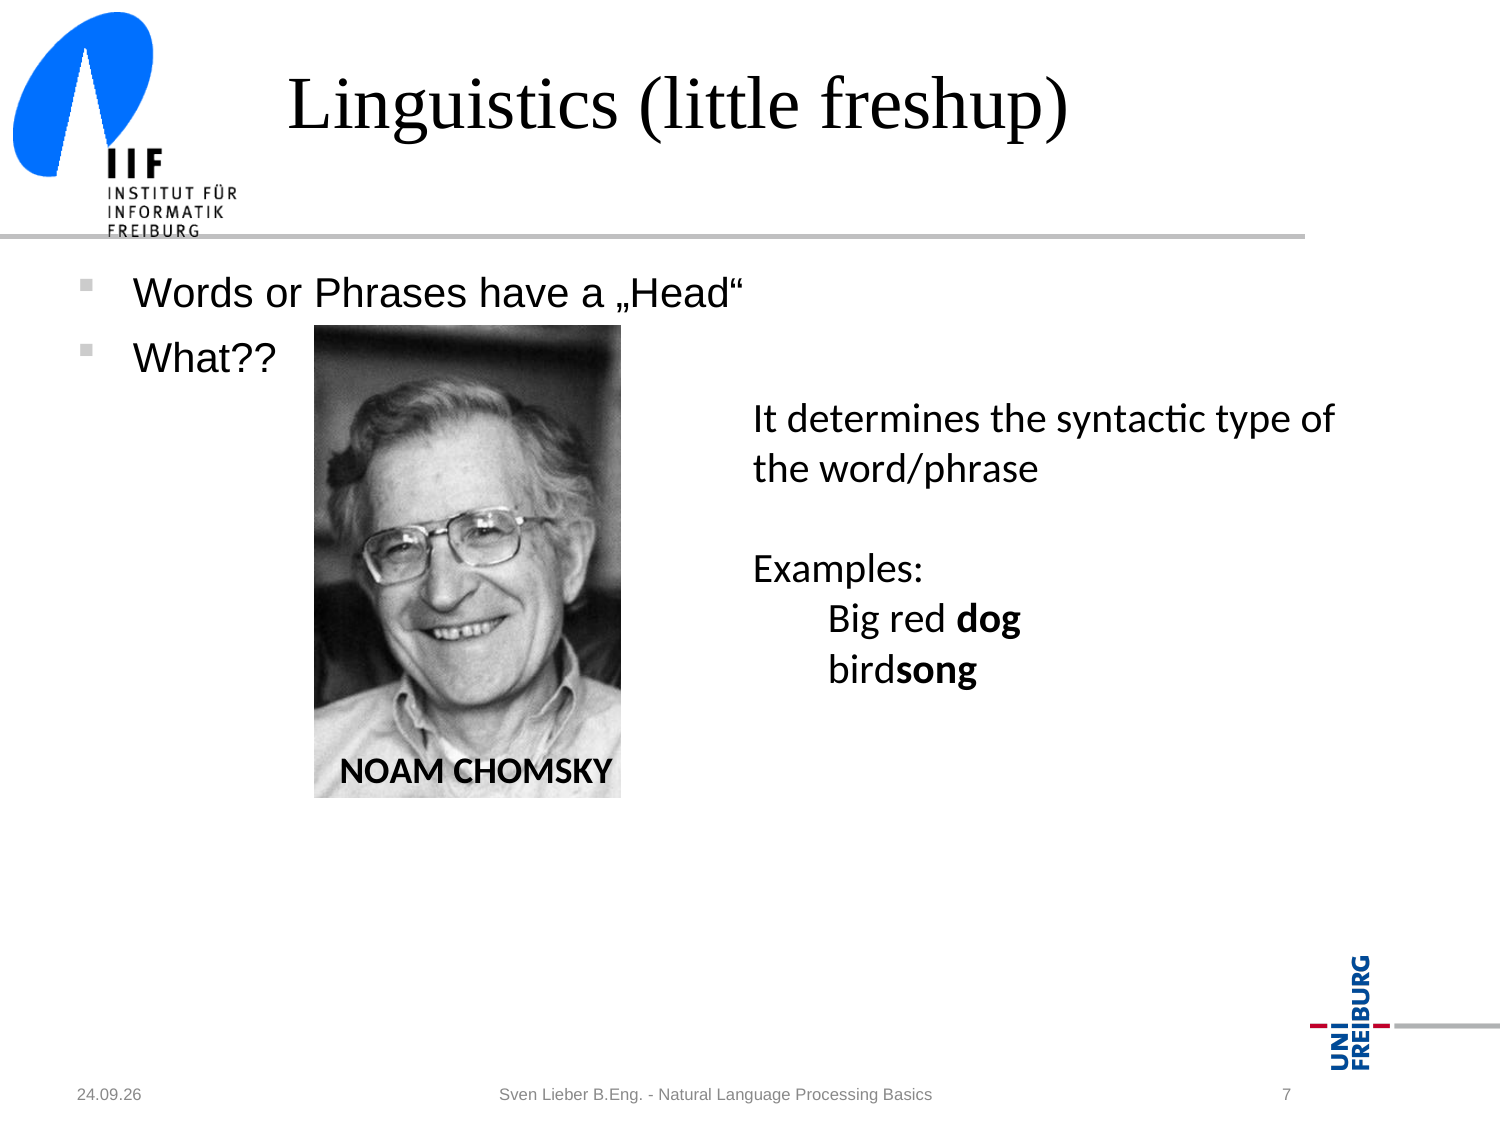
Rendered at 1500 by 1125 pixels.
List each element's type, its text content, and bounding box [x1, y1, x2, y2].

title Linguistics (little freshup) [272, 46, 1306, 152]
picture [314, 325, 621, 798]
text_box NOAM CHOMSKY [324, 738, 650, 799]
list Words or Phrases have a „Head“ What?? [76, 265, 1306, 896]
picture [13, 12, 237, 237]
picture [1310, 956, 1500, 1070]
text_box It determines the syntactic type of the word/phrase Examples: Big red dog birdsong [738, 383, 1359, 699]
